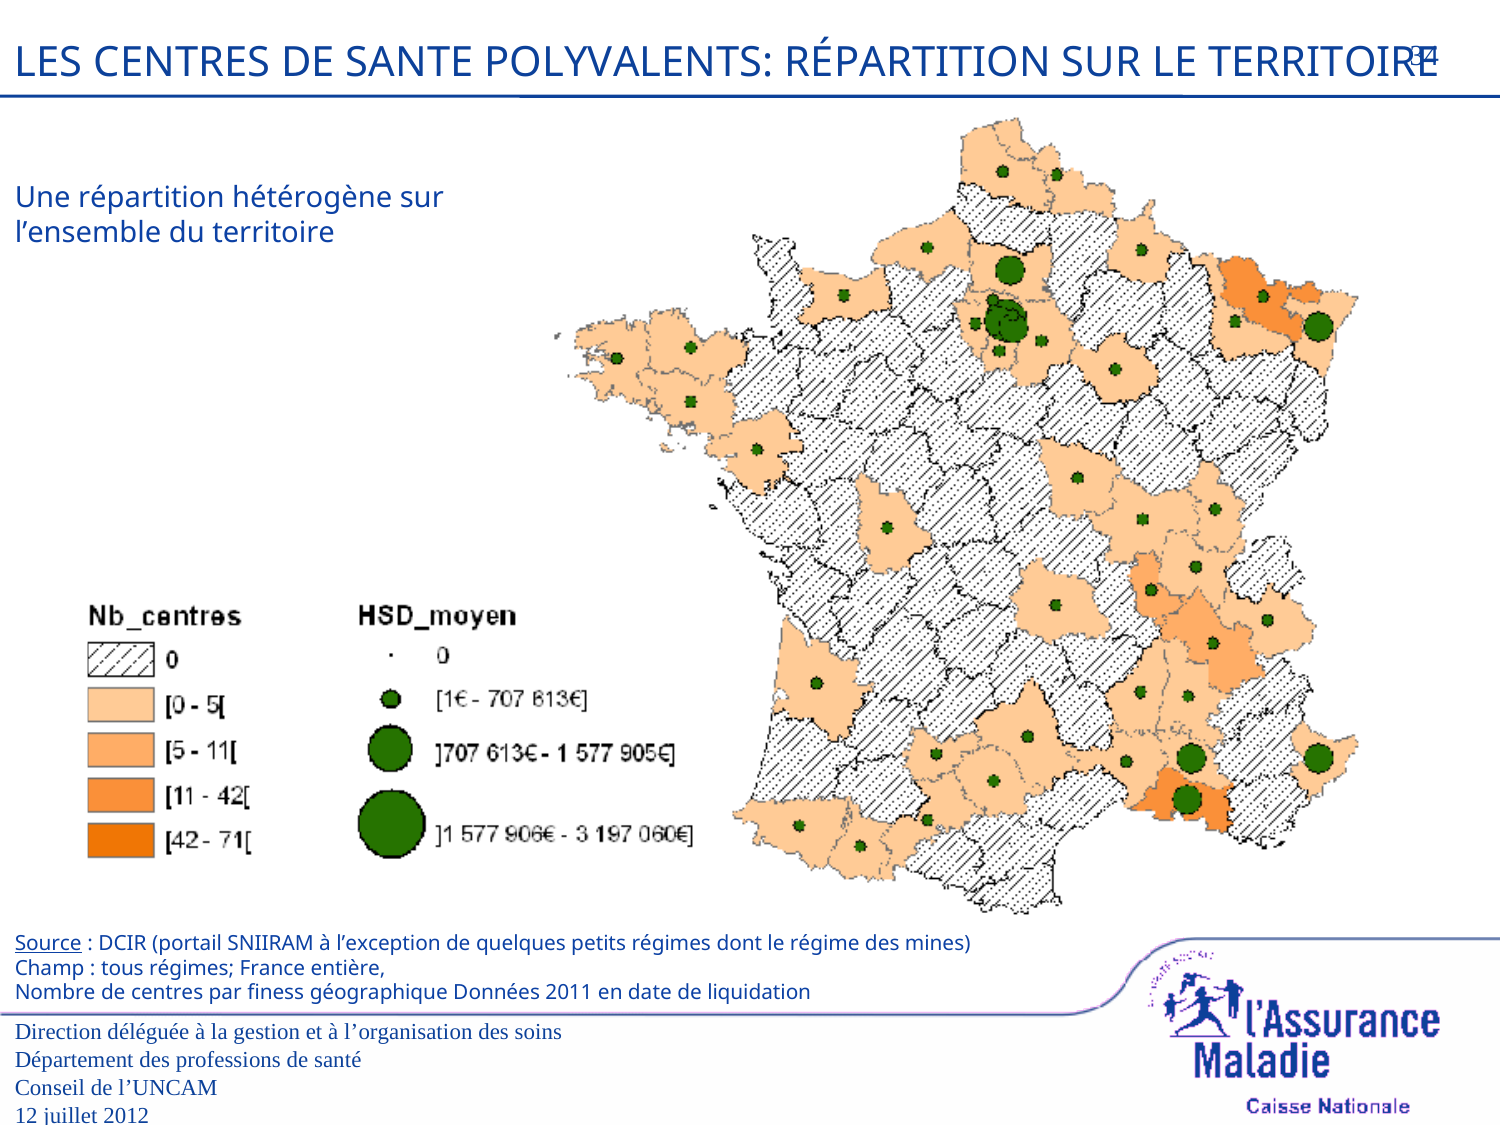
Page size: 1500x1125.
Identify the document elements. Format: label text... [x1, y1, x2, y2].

picture [355, 108, 1368, 921]
text_box Source : DCIR (portail SNIIRAM à l’exception de quelques petits régimes dont le régime des mines) Champ : tous régimes; France entière, Nombre de centres par finess géographique Données 2011 en date de liquidation [0, 921, 1397, 1013]
text_box Direction déléguée à la gestion et à l’organisation des soins Département des professions de santé Conseil de l’UNCAM 12 juillet 2012 [0, 1018, 1164, 1125]
text_box <numéro> [1348, 27, 1500, 83]
picture [0, 936, 1500, 1125]
picture [87, 597, 269, 864]
text_box LES CENTRES DE SANTE POLYVALENTS: RÉPARTITION SUR LE TERRITOIRE [0, 26, 1500, 93]
text_box Une répartition hétérogène sur l’ensemble du territoire [0, 171, 537, 416]
